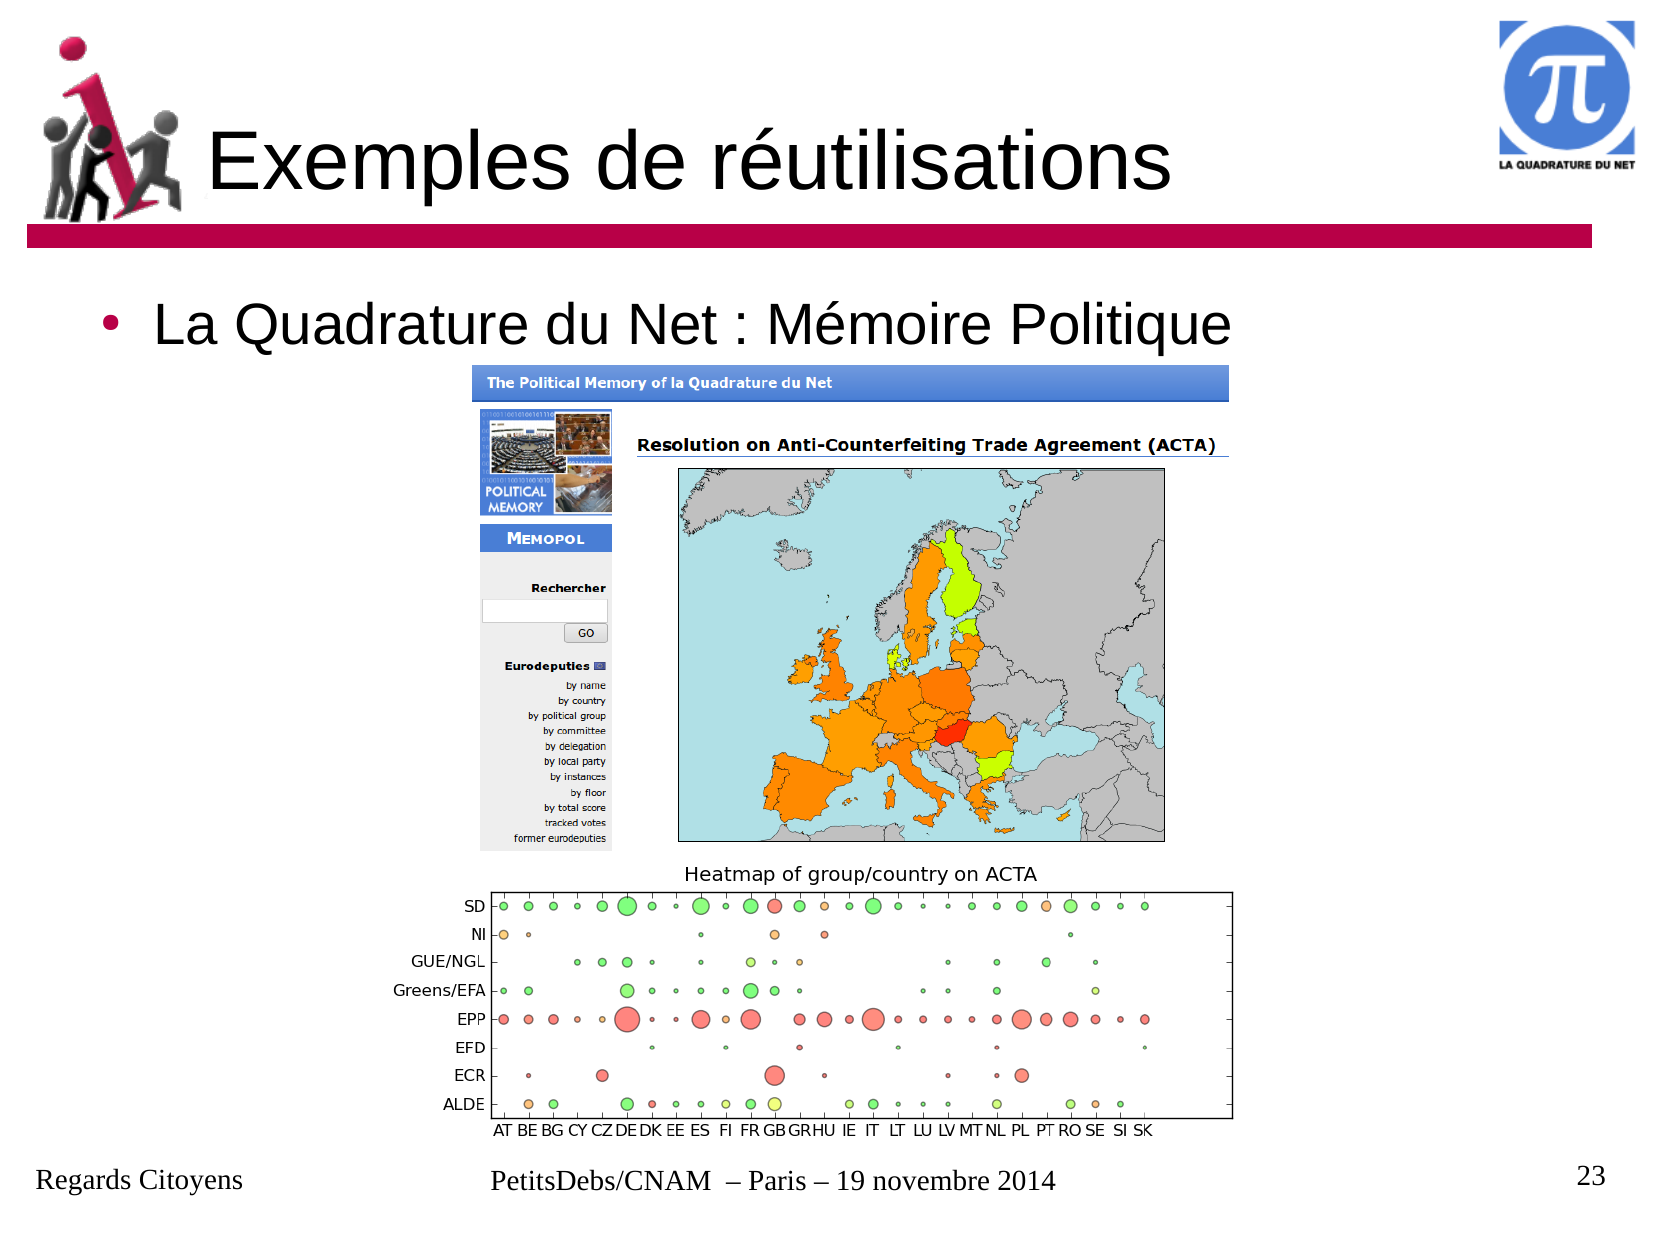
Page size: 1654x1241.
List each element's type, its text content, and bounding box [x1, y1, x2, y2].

picture [1493, 13, 1642, 176]
title Exemples de réutilisations [206, 64, 1595, 258]
picture [472, 365, 1229, 851]
picture [27, 31, 208, 224]
picture [383, 856, 1240, 1145]
list La Quadrature du Net : Mémoire Politique [82, 291, 1613, 1111]
